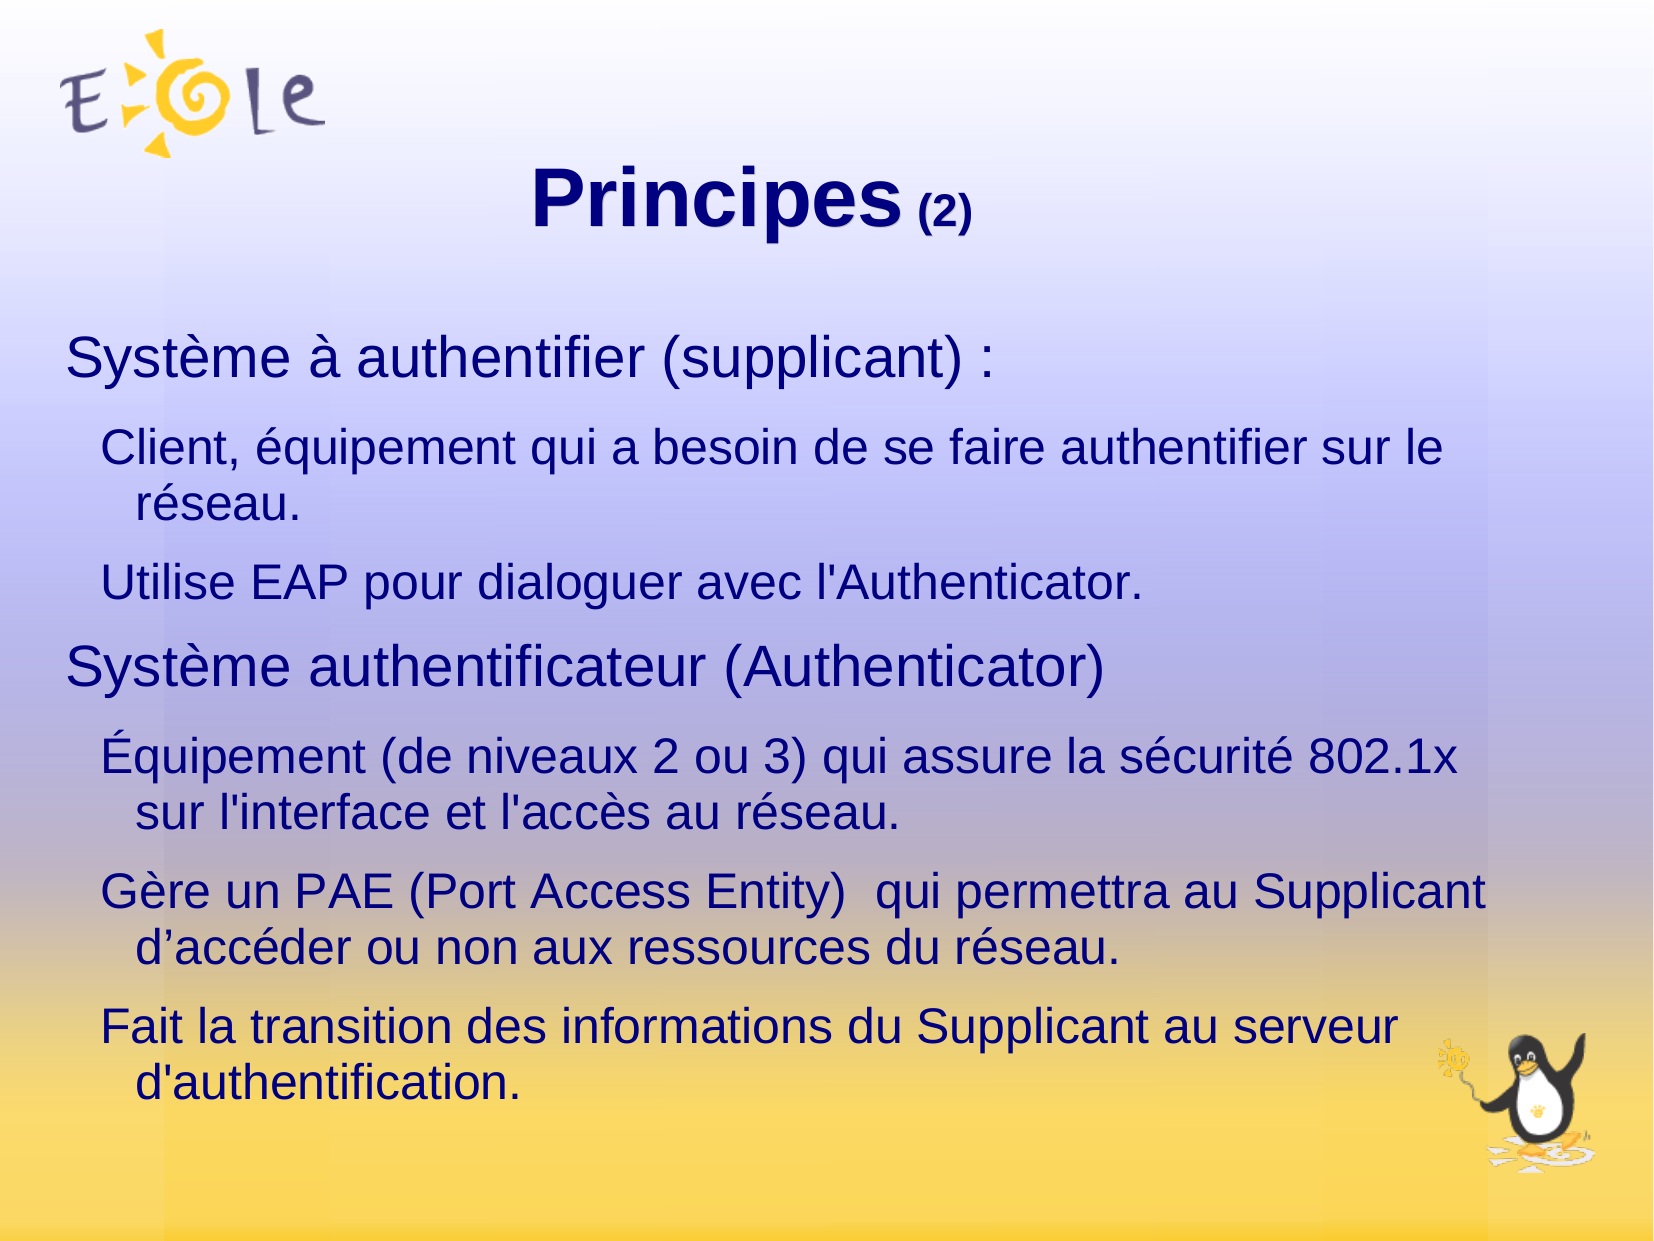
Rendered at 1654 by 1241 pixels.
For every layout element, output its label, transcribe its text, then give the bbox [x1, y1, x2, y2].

text_box Principes (2) [515, 143, 1012, 266]
picture [0, 0, 1654, 1241]
list Système à authentifier (supplicant) : Client, équipement qui a besoin de se faire authentifier sur le réseau. Utilise EAP pour dialoguer avec l'Authenticator. Système authentificateur (Authenticator) Équipement (de niveaux 2 ou 3) qui assure la sécurité 802.1x sur l'interface et l'accès au réseau. Gère un PAE (Port Access Entity) qui permettra au Supplicant d’accéder ou non aux ressources du réseau. Fait la transition des informations du Supplicant au serveur d'authentification. [29, 324, 1518, 1182]
